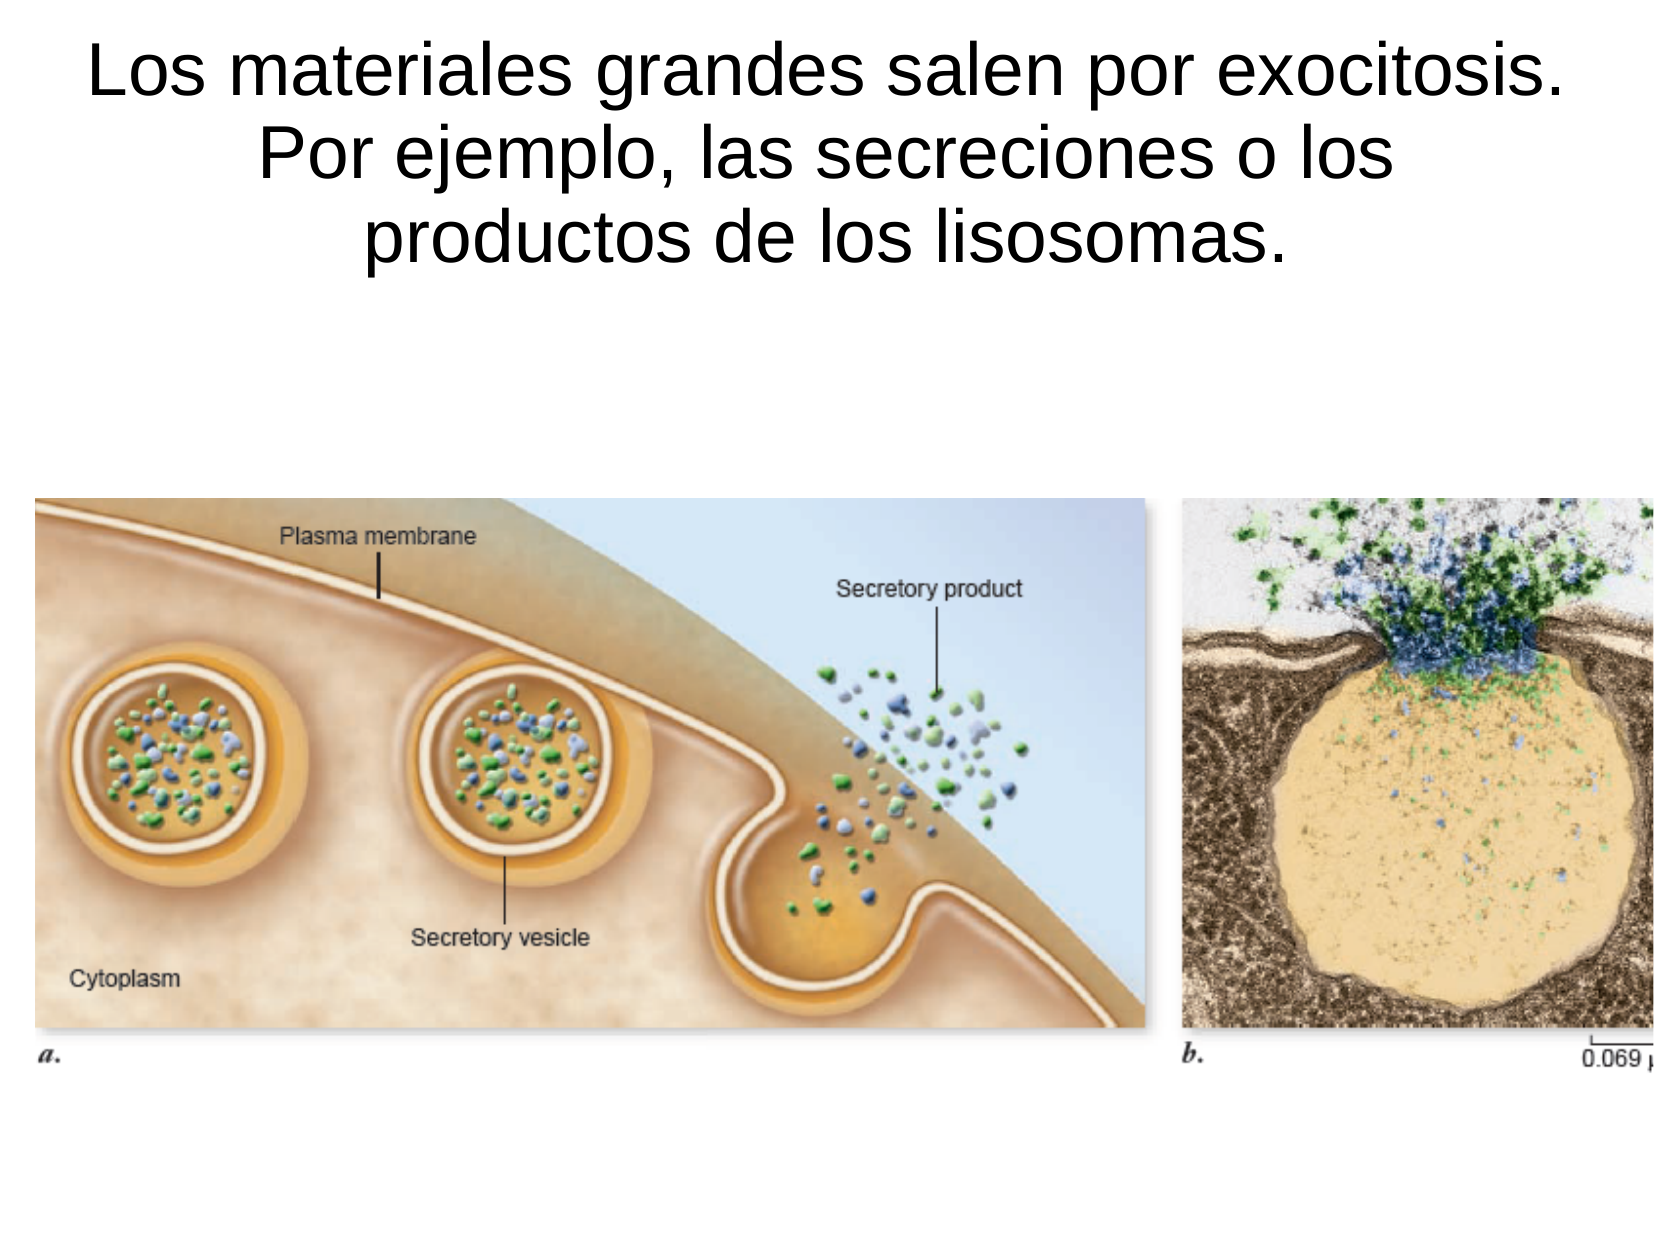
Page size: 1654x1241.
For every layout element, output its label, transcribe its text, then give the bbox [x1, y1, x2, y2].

title Los materiales grandes salen por exocitosis. Por ejemplo, las secreciones o los productos de los lisosomas. [82, 26, 1571, 279]
picture [35, 498, 1654, 1075]
